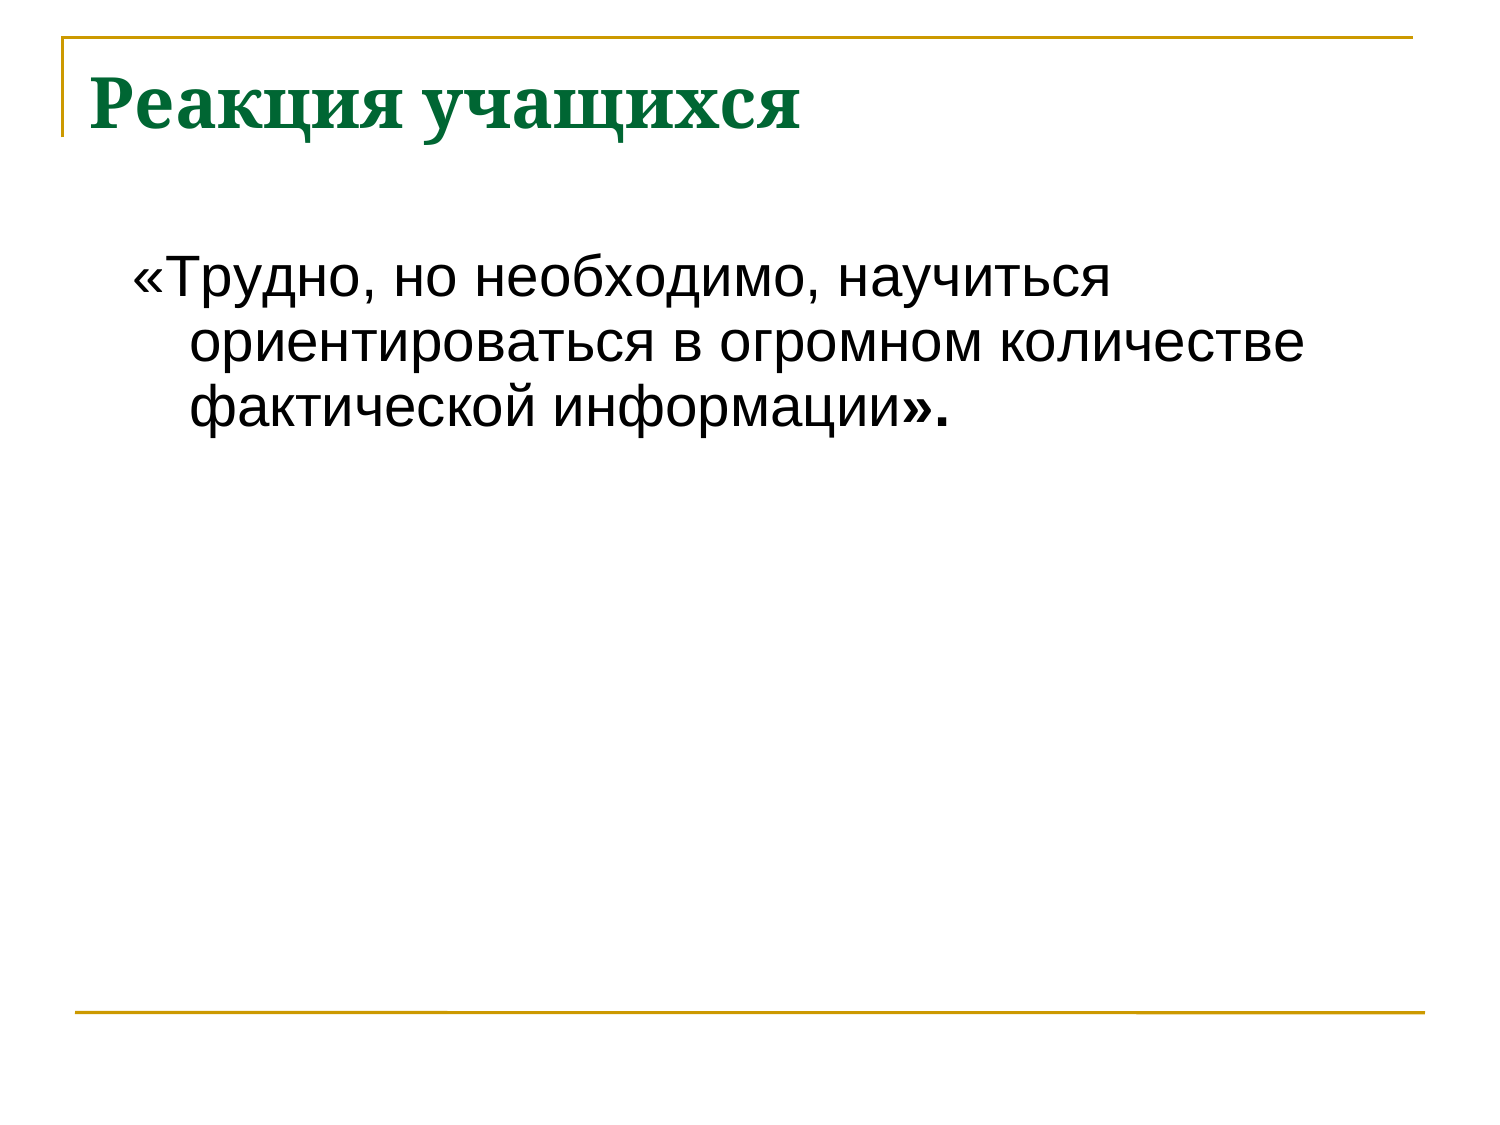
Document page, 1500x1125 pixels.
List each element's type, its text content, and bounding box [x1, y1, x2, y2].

list «Трудно, но необходимо, научиться ориентироваться в огромном количестве фактической информации». [118, 236, 1330, 768]
title Реакция учащихся [75, 45, 1426, 233]
